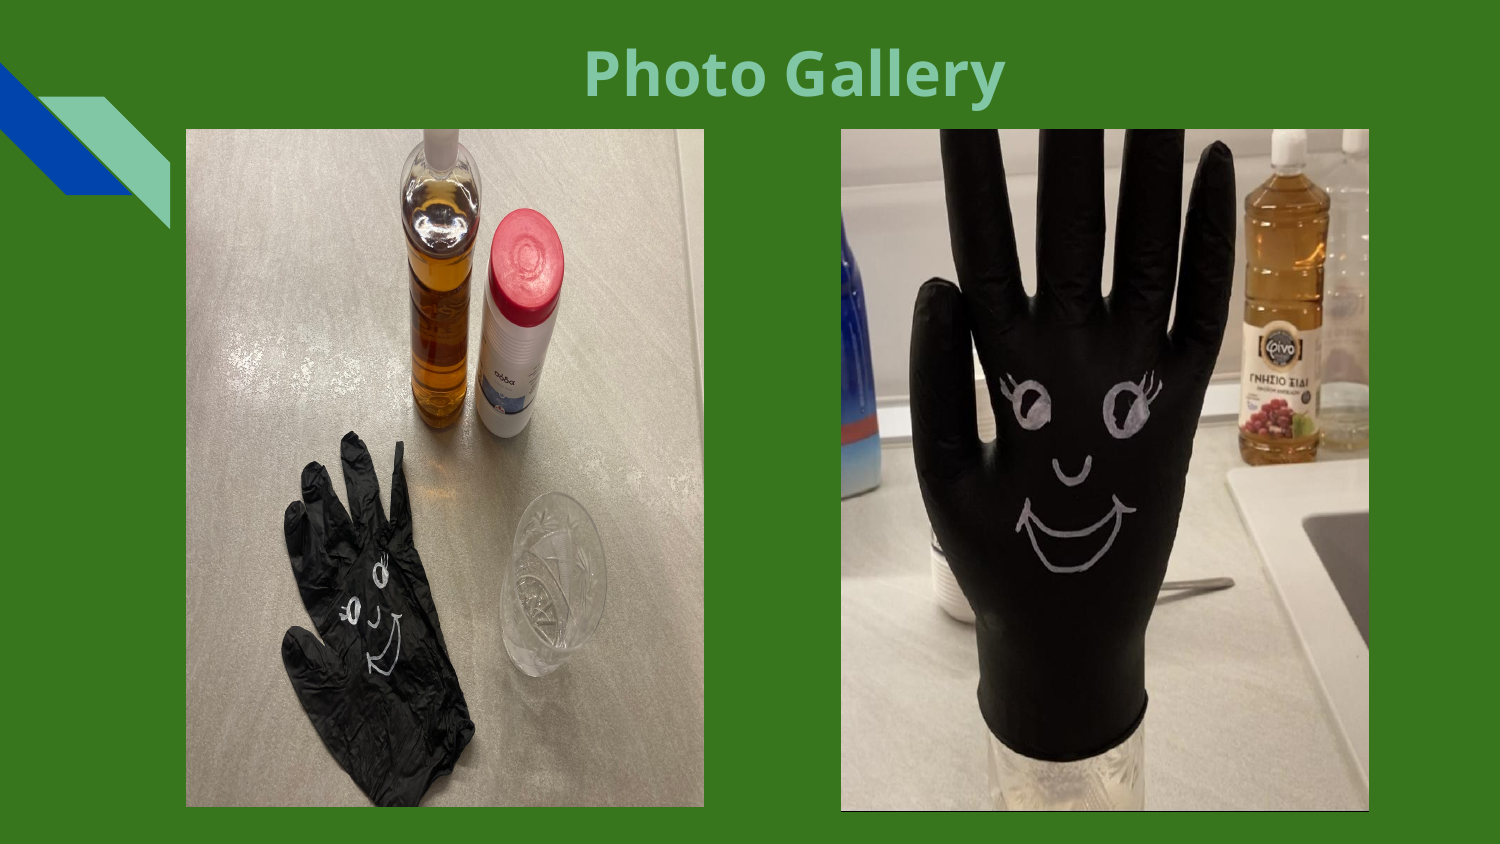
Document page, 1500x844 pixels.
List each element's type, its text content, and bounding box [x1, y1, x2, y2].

title Photo Gallery [217, 19, 1372, 170]
picture [841, 129, 1369, 812]
picture [186, 129, 704, 807]
